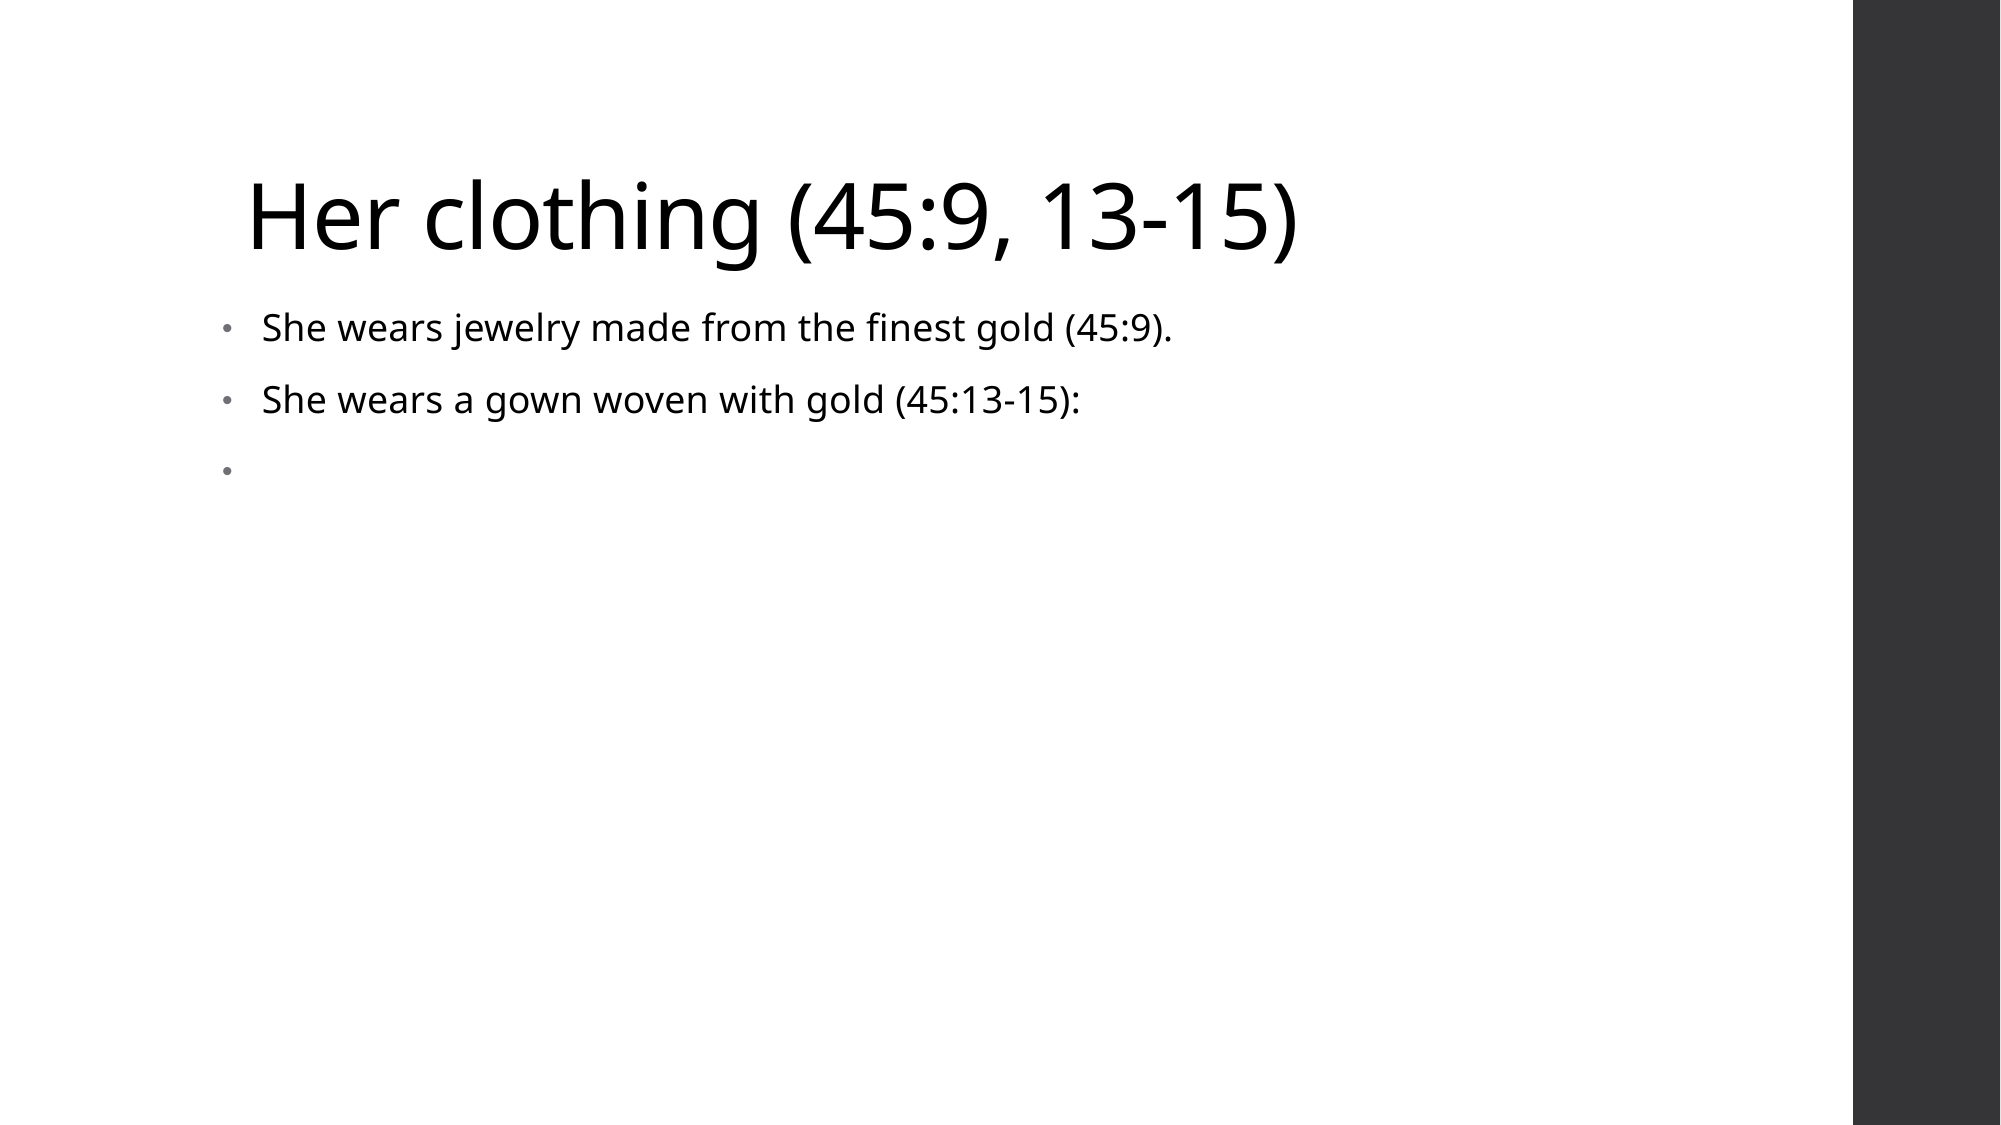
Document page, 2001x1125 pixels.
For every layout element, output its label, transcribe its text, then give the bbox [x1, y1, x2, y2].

list She wears jewelry made from the finest gold (45:9). She wears a gown woven with gold (45:13-15): [206, 299, 1617, 1014]
title Her clothing (45:9, 13-15) [206, 60, 1797, 278]
